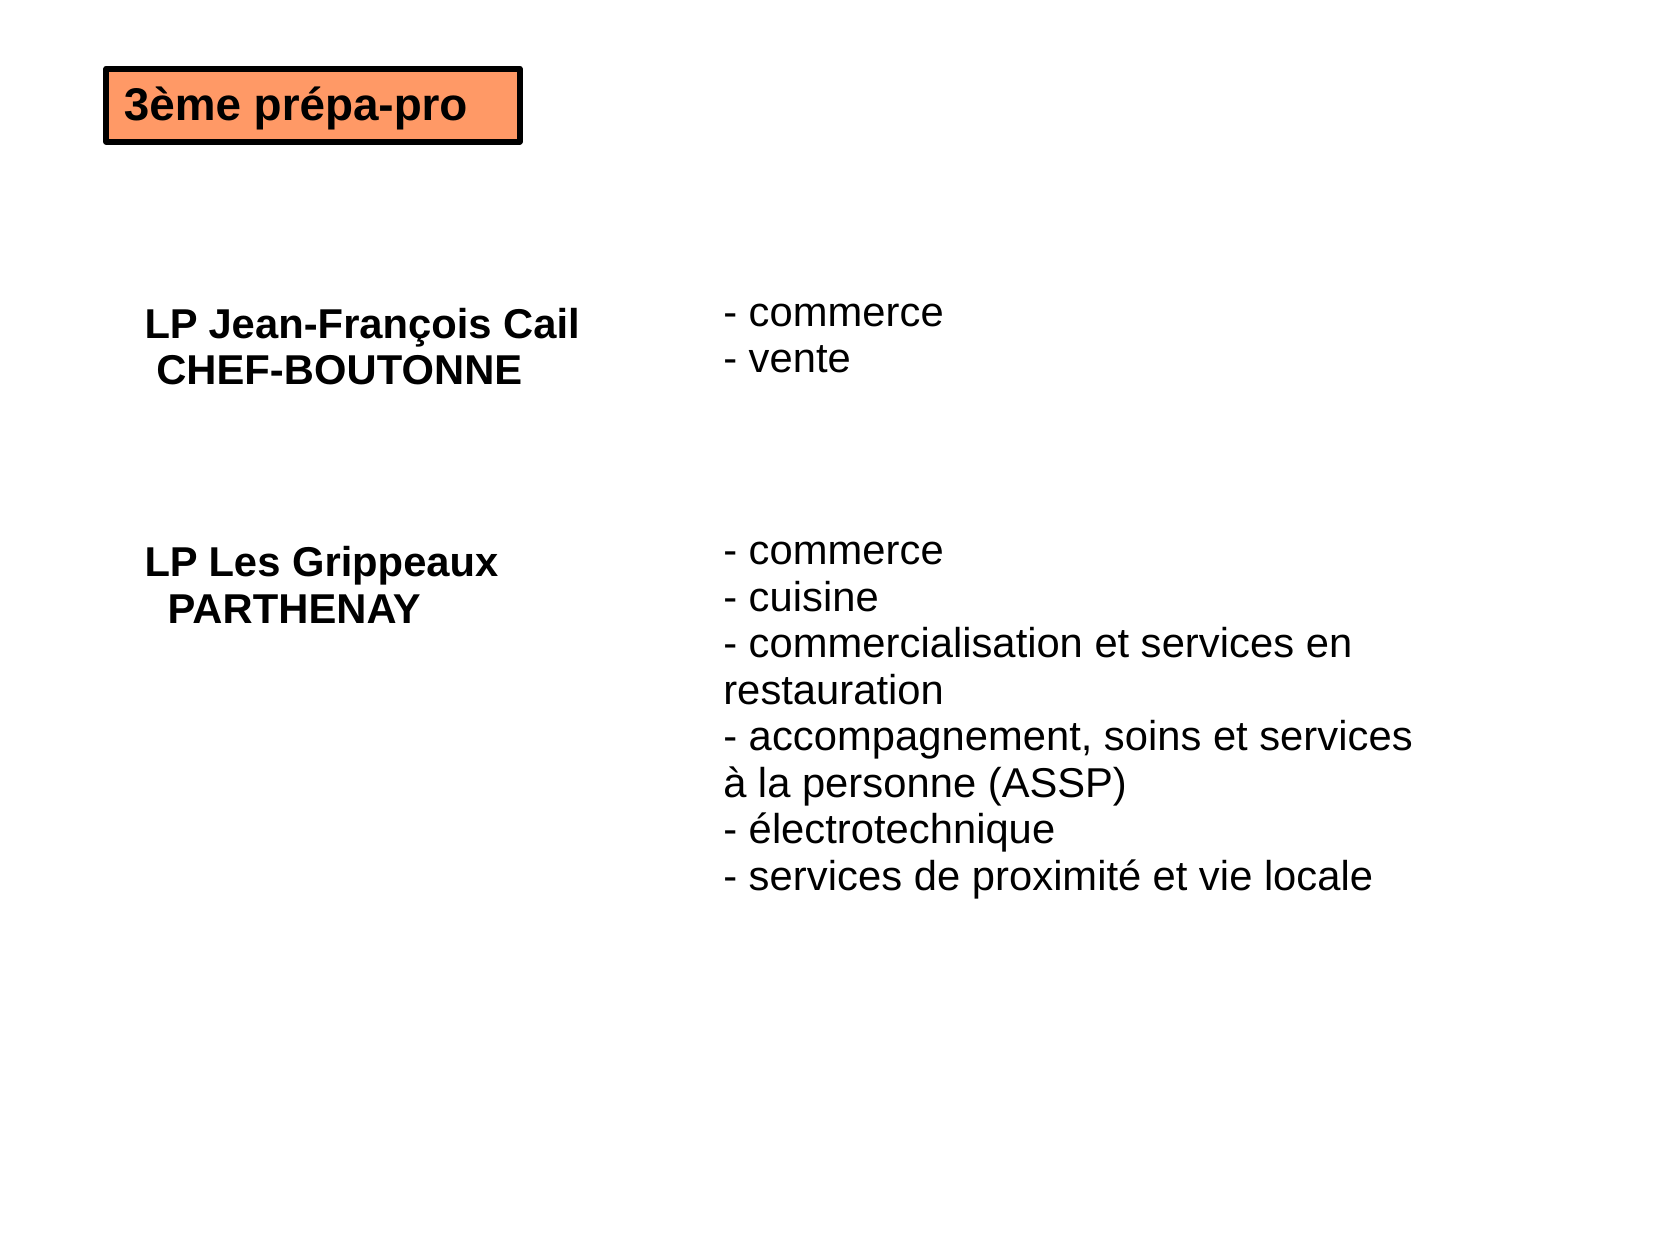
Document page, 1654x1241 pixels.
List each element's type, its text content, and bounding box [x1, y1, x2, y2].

text_box 3ème prépa-pro [106, 68, 520, 142]
text_box LP Les Grippeaux PARTHENAY [129, 531, 520, 756]
text_box - commerce - cuisine - commercialisation et services en restauration - accompagnement, soins et services à la personne (ASSP) - électrotechnique - services de proximité et vie locale [708, 519, 1453, 951]
text_box - commerce - vente [708, 281, 1146, 390]
text_box LP Jean-François Cail CHEF-BOUTONNE [129, 293, 650, 403]
